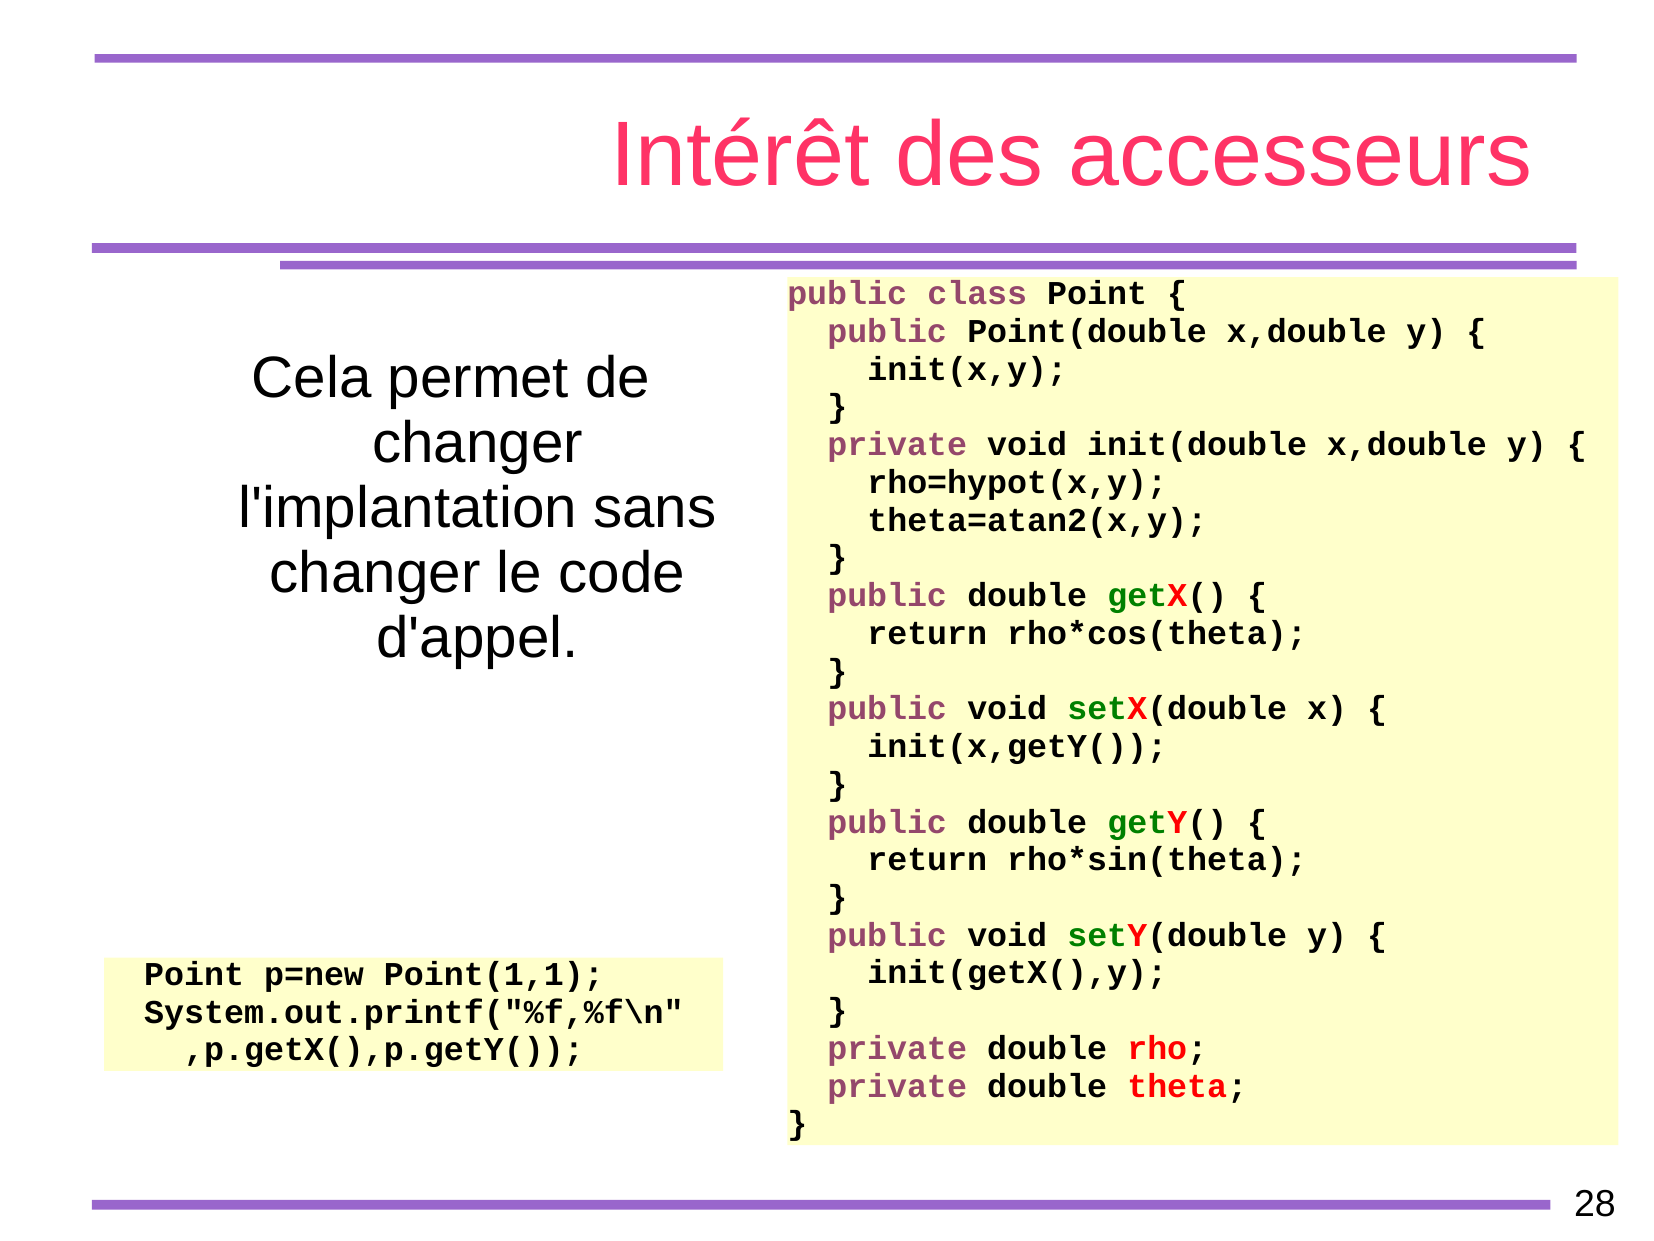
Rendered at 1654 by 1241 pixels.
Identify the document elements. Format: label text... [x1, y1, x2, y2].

text_box public class Point { public Point(double x,double y) { init(x,y); } private void init(double x,double y) { rho=hypot(x,y); theta=atan2(x,y); } public double getX() { return rho*cos(theta); } public void setX(double x) { init(x,getY()); } public double getY() { return rho*sin(theta); } public void setY(double y) { init(getX(),y); } private double rho; private double theta; } [787, 277, 1619, 1146]
list Cela permet de changer l'implantation sans changer le code d'appel. [121, 344, 764, 753]
title Intérêt des accesseurs [121, 49, 1534, 257]
text_box Point p=new Point(1,1); System.out.printf("%f,%f\n" ,p.getX(),p.getY()); [104, 957, 724, 1071]
